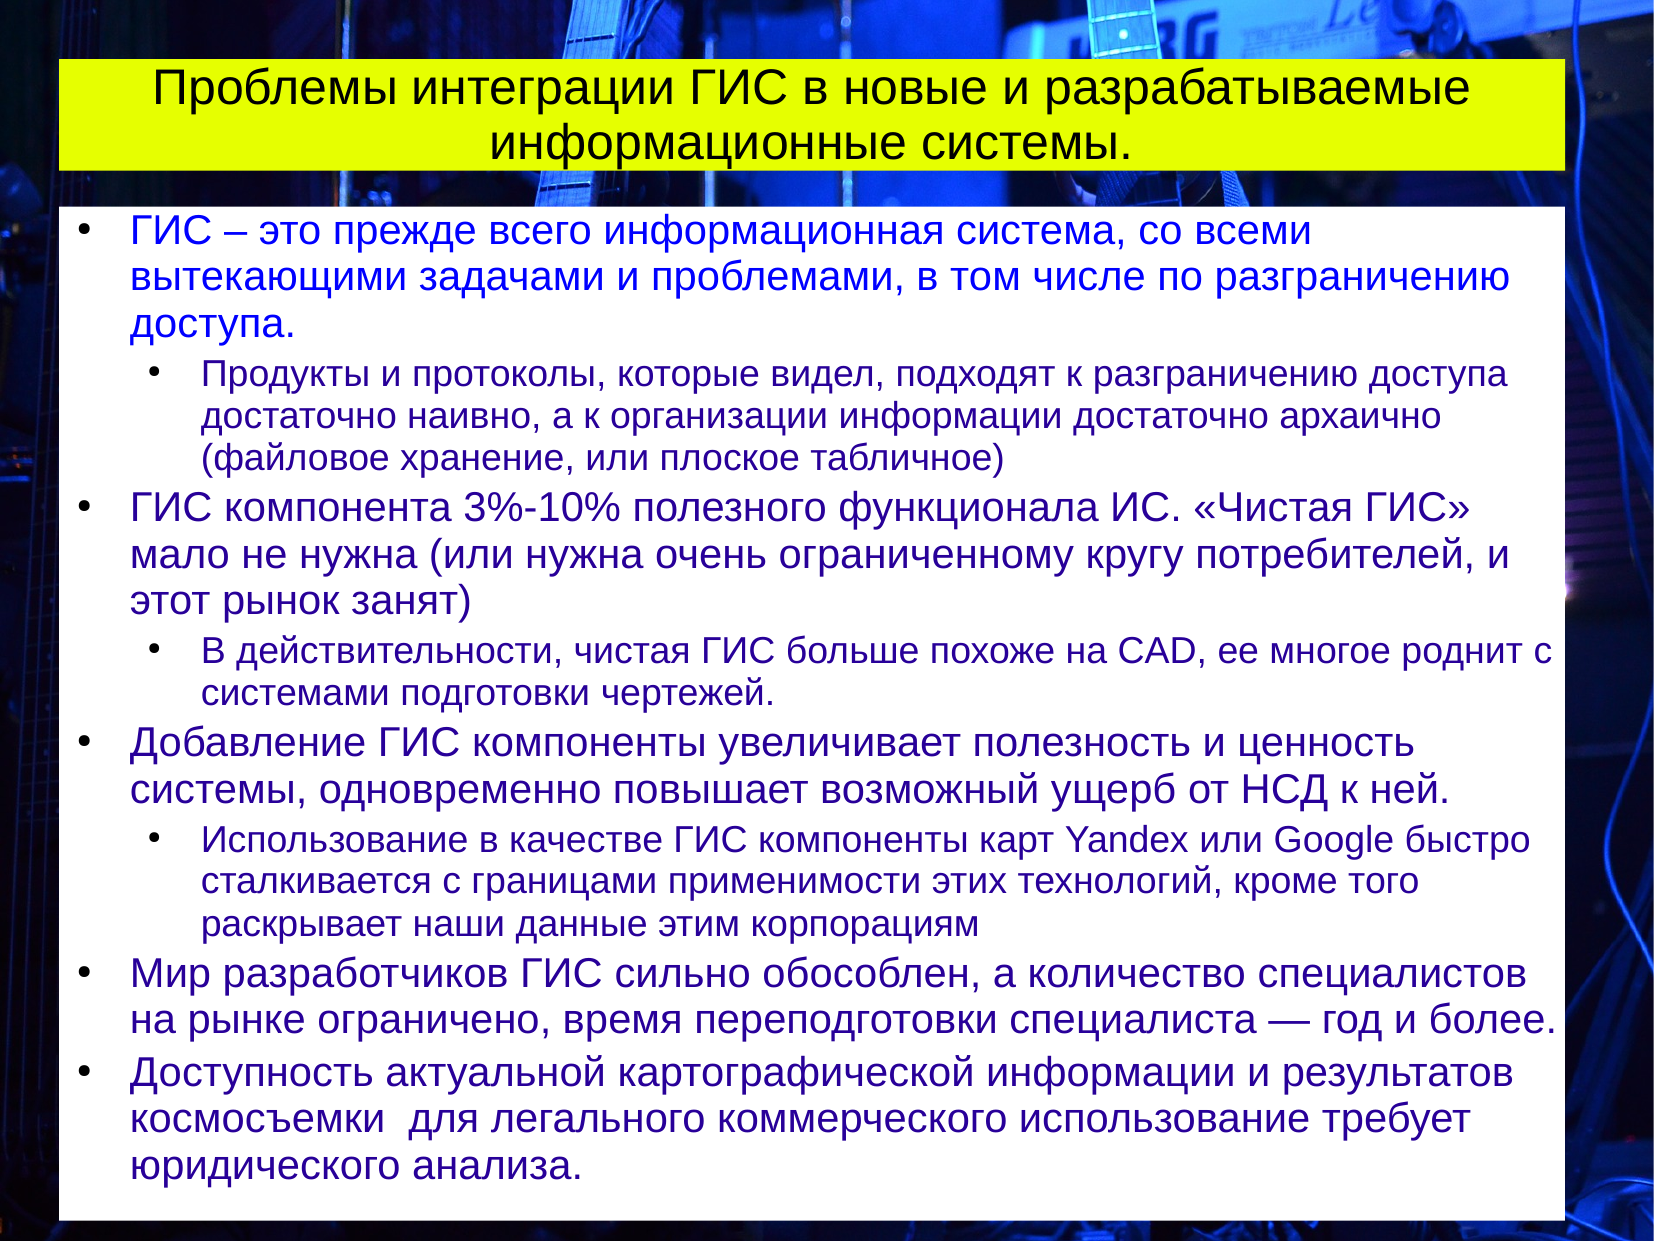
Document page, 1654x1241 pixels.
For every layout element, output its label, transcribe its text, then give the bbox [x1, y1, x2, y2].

list ГИС – это прежде всего информационная система, со всеми вытекающими задачами и проблемами, в том числе по разграничению доступа. Продукты и протоколы, которые видел, подходят к разграничению доступа достаточно наивно, а к организации информации достаточно архаично (файловое хранение, или плоское табличное) ГИС компонента 3%-10% полезного функционала ИС. «Чистая ГИС» мало не нужна (или нужна очень ограниченному кругу потребителей, и этот рынок занят) В действительности, чистая ГИС больше похоже на CAD, ее многое роднит с системами подготовки чертежей. Добавление ГИС компоненты увеличивает полезность и ценность системы, одновременно повышает возможный ущерб от НСД к ней. Использование в качестве ГИС компоненты карт Yandex или Google быстро сталкивается с границами применимости этих технологий, кроме того раскрывает наши данные этим корпорациям Мир разработчиков ГИС сильно обособлен, а количество специалистов на рынке ограничено, время переподготовки специалиста — год и более. Доступность актуальной картографической информации и результатов космосъемки для легального коммерческого использование требует юридического анализа. [59, 206, 1565, 1221]
title Проблемы интеграции ГИС в новые и разрабатываемые информационные системы. [59, 59, 1566, 171]
picture [0, 0, 1654, 1241]
